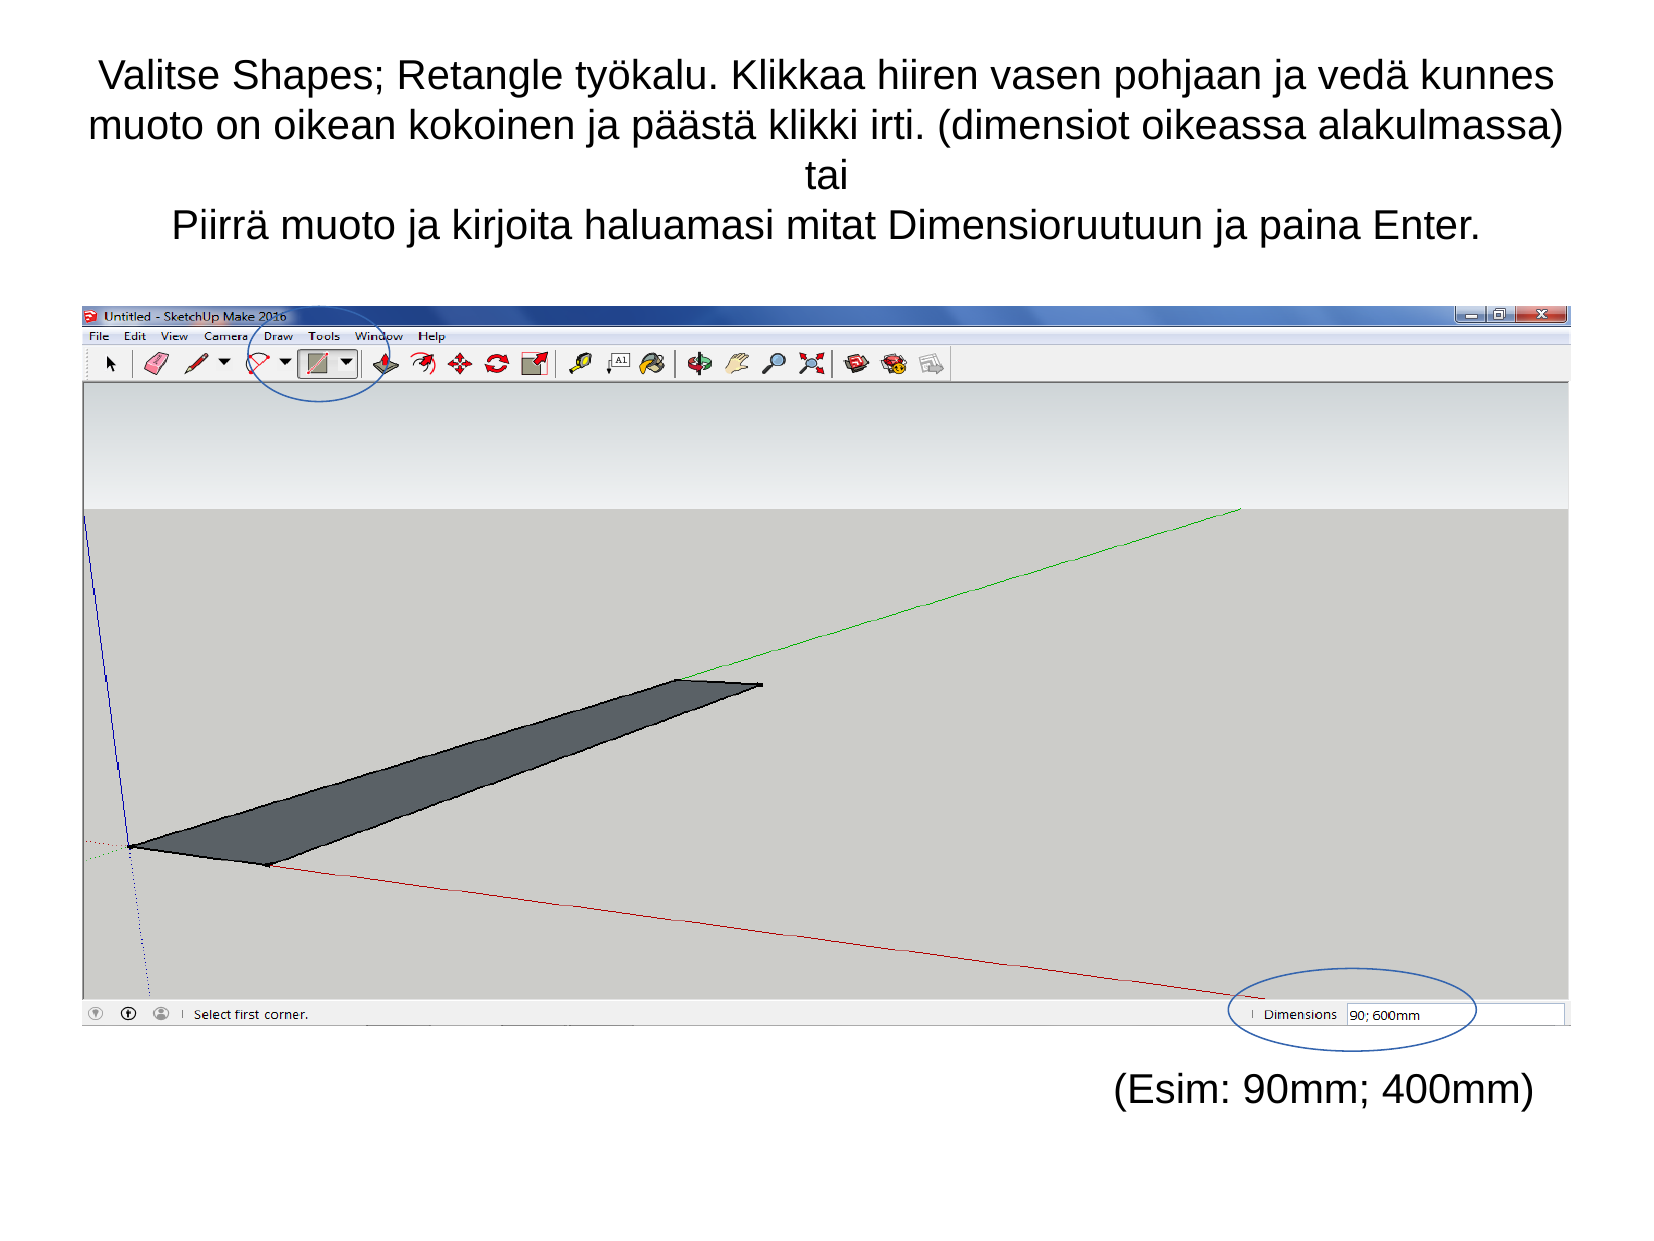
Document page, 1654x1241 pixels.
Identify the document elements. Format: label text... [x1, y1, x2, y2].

text_box Valitse Shapes; Retangle työkalu. Klikkaa hiiren vasen pohjaan ja vedä kunnes muoto on oikean kokoinen ja päästä klikki irti. (dimensiot oikeassa alakulmassa) tai Piirrä muoto ja kirjoita haluamasi mitat Dimensioruutuun ja paina Enter. [249, 308, 388, 379]
picture [82, 379, 1571, 1026]
picture [1230, 970, 1475, 1026]
picture [261, 379, 377, 400]
text_box (Esim: 90mm; 400mm) [1098, 1062, 1550, 1112]
text_box Valitse Shapes; Retangle työkalu. Klikkaa hiiren vasen pohjaan ja vedä kunnes muoto on oikean kokoinen ja päästä klikki irti. (dimensiot oikeassa alakulmassa) tai Piirrä muoto ja kirjoita haluamasi mitat Dimensioruutuun ja paina Enter. [82, 0, 1571, 379]
